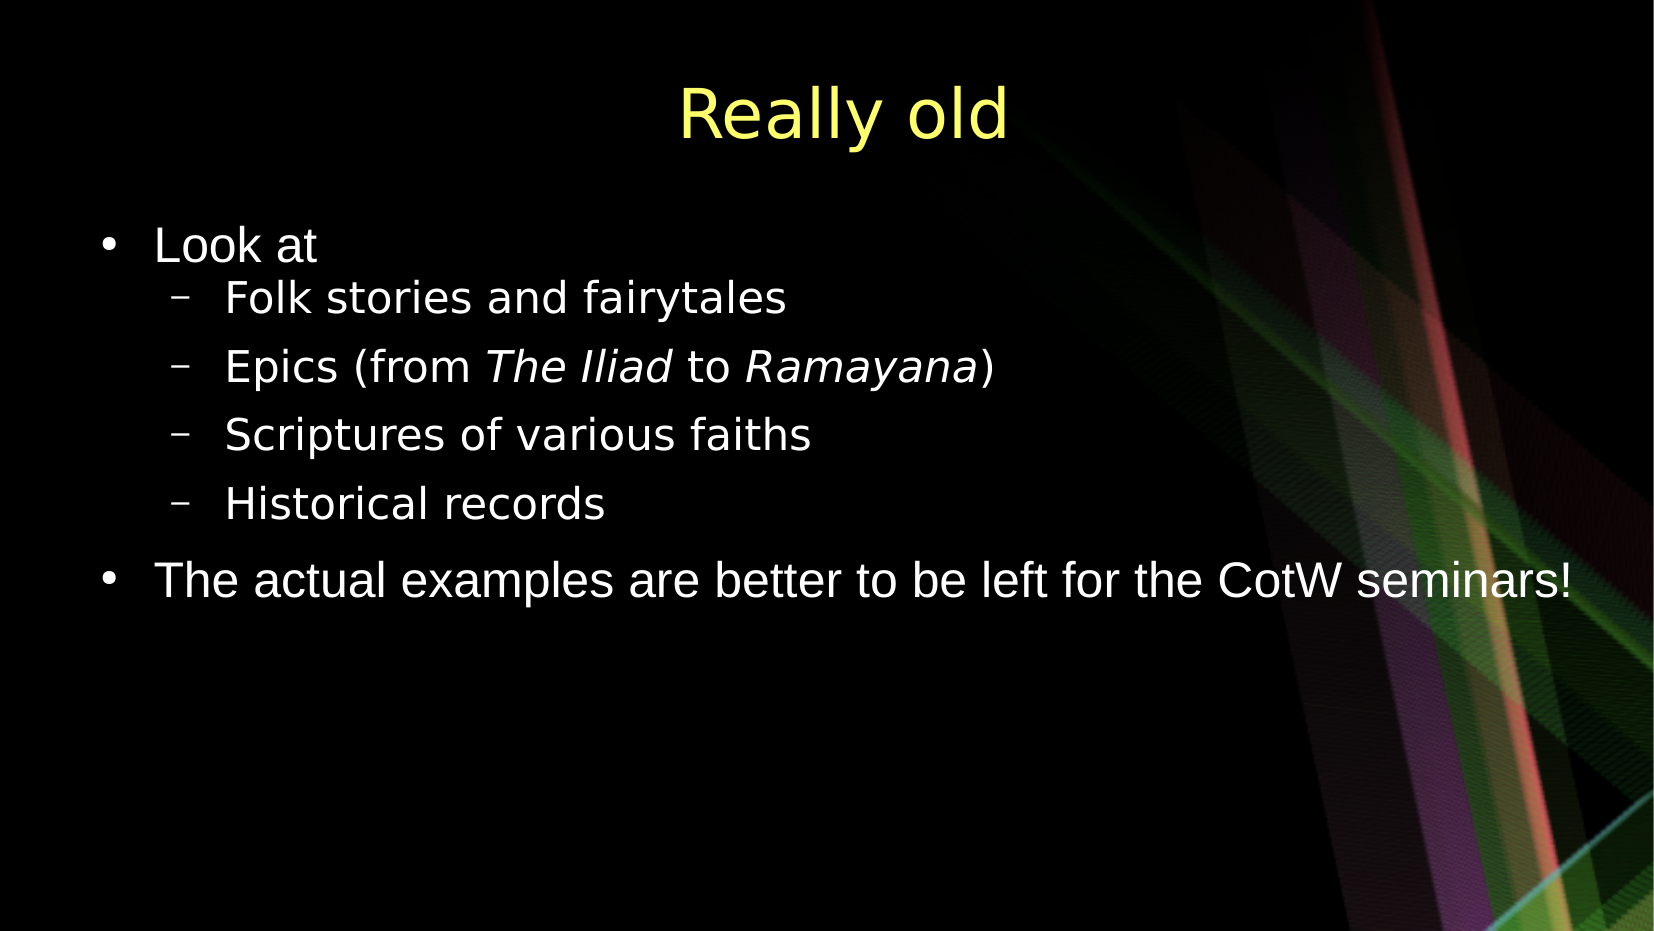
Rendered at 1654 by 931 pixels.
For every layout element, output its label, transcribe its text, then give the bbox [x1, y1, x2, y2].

picture [0, 0, 1654, 931]
title Really old [82, 37, 1607, 193]
list Look at Folk stories and fairytales Epics (from The Iliad to Ramayana) Scriptures of various faiths Historical records The actual examples are better to be left for the CotW seminars! [82, 217, 1607, 898]
